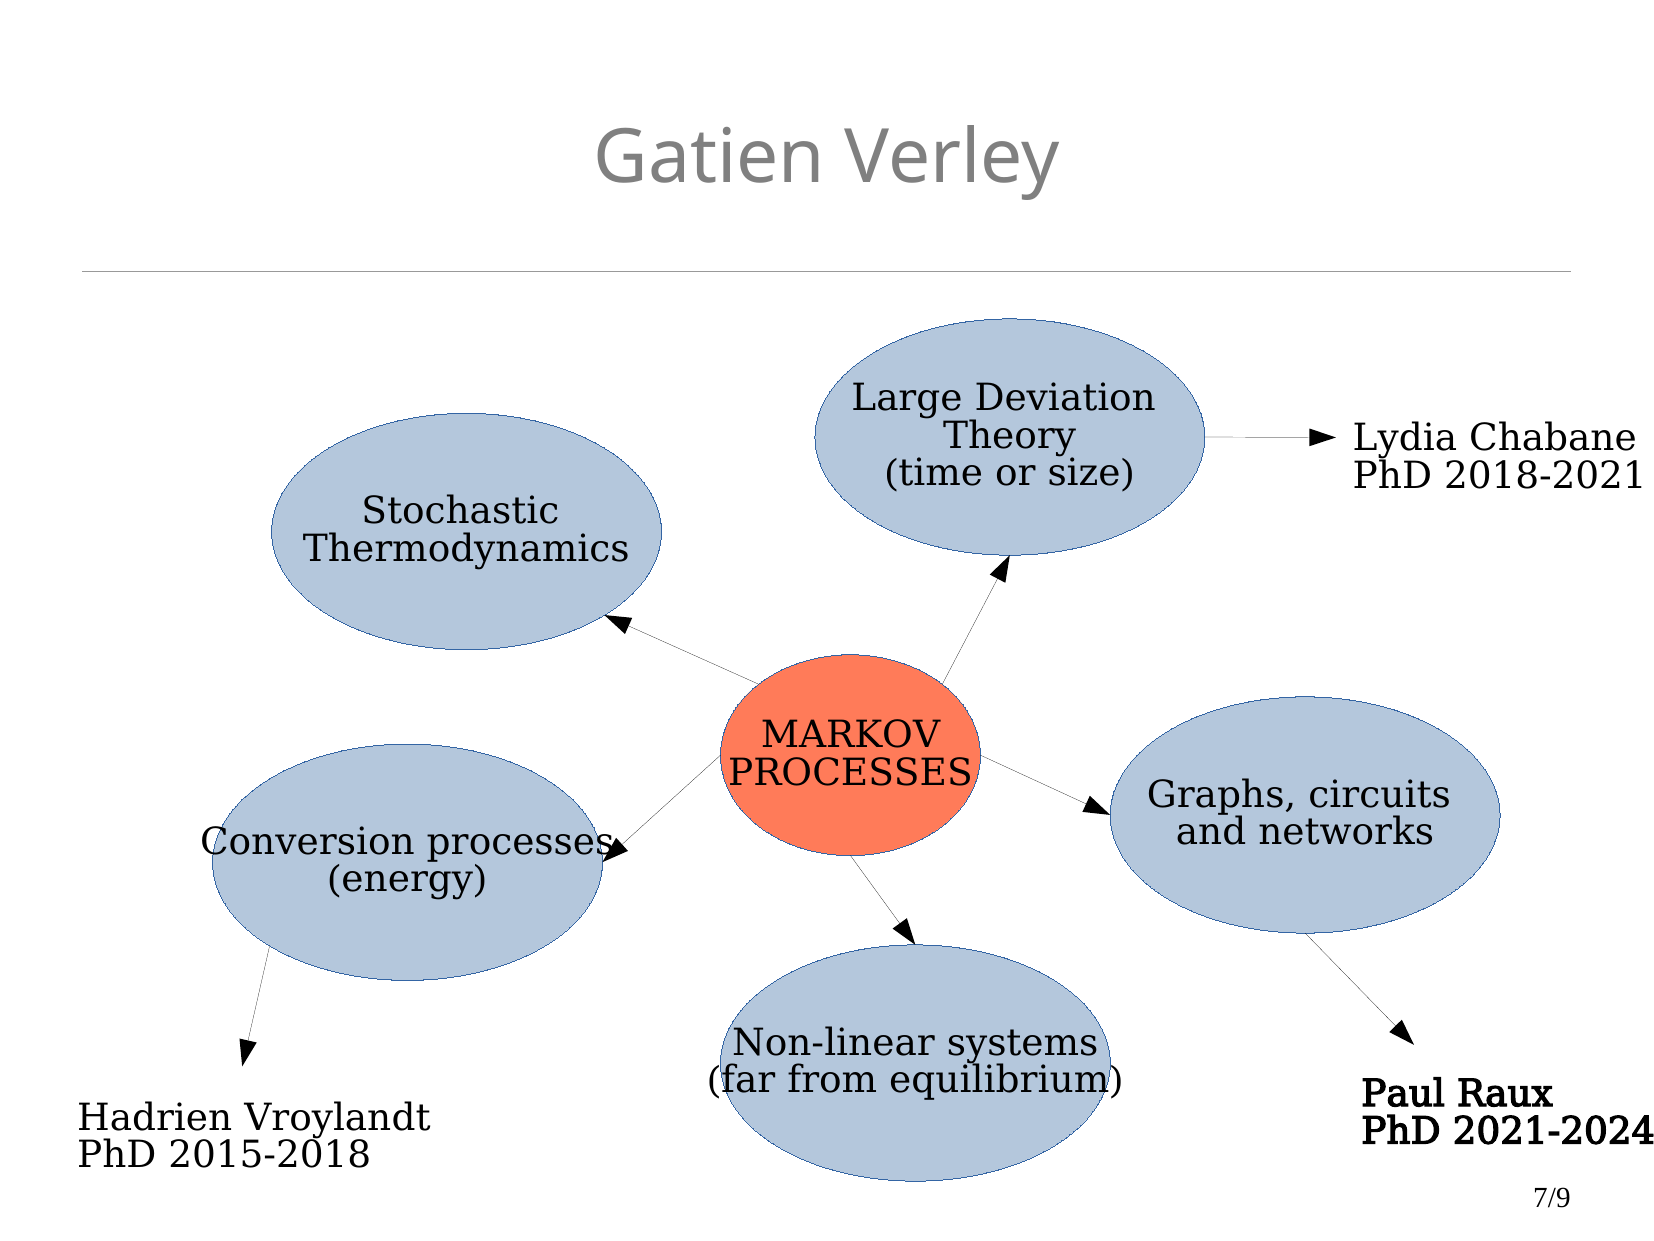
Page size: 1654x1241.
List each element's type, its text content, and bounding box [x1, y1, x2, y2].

text_box MARKOV PROCESSES [720, 654, 981, 856]
text_box Paul Raux PhD 2021-2024 [1346, 1068, 1627, 1159]
title Gatien Verley [82, 49, 1571, 257]
text_box Stochastic Thermodynamics [271, 413, 662, 650]
text_box Conversion processes (energy) [212, 744, 603, 981]
text_box Non-linear systems (far from equilibrium) [720, 944, 1111, 1182]
text_box Lydia Chabane PhD 2018-2021 [1338, 413, 1618, 504]
text_box Large Deviation Theory (time or size) [814, 318, 1205, 556]
text_box Hadrien Vroylandt PhD 2015-2018 [62, 1093, 402, 1184]
text_box Graphs, circuits and networks [1110, 696, 1501, 934]
